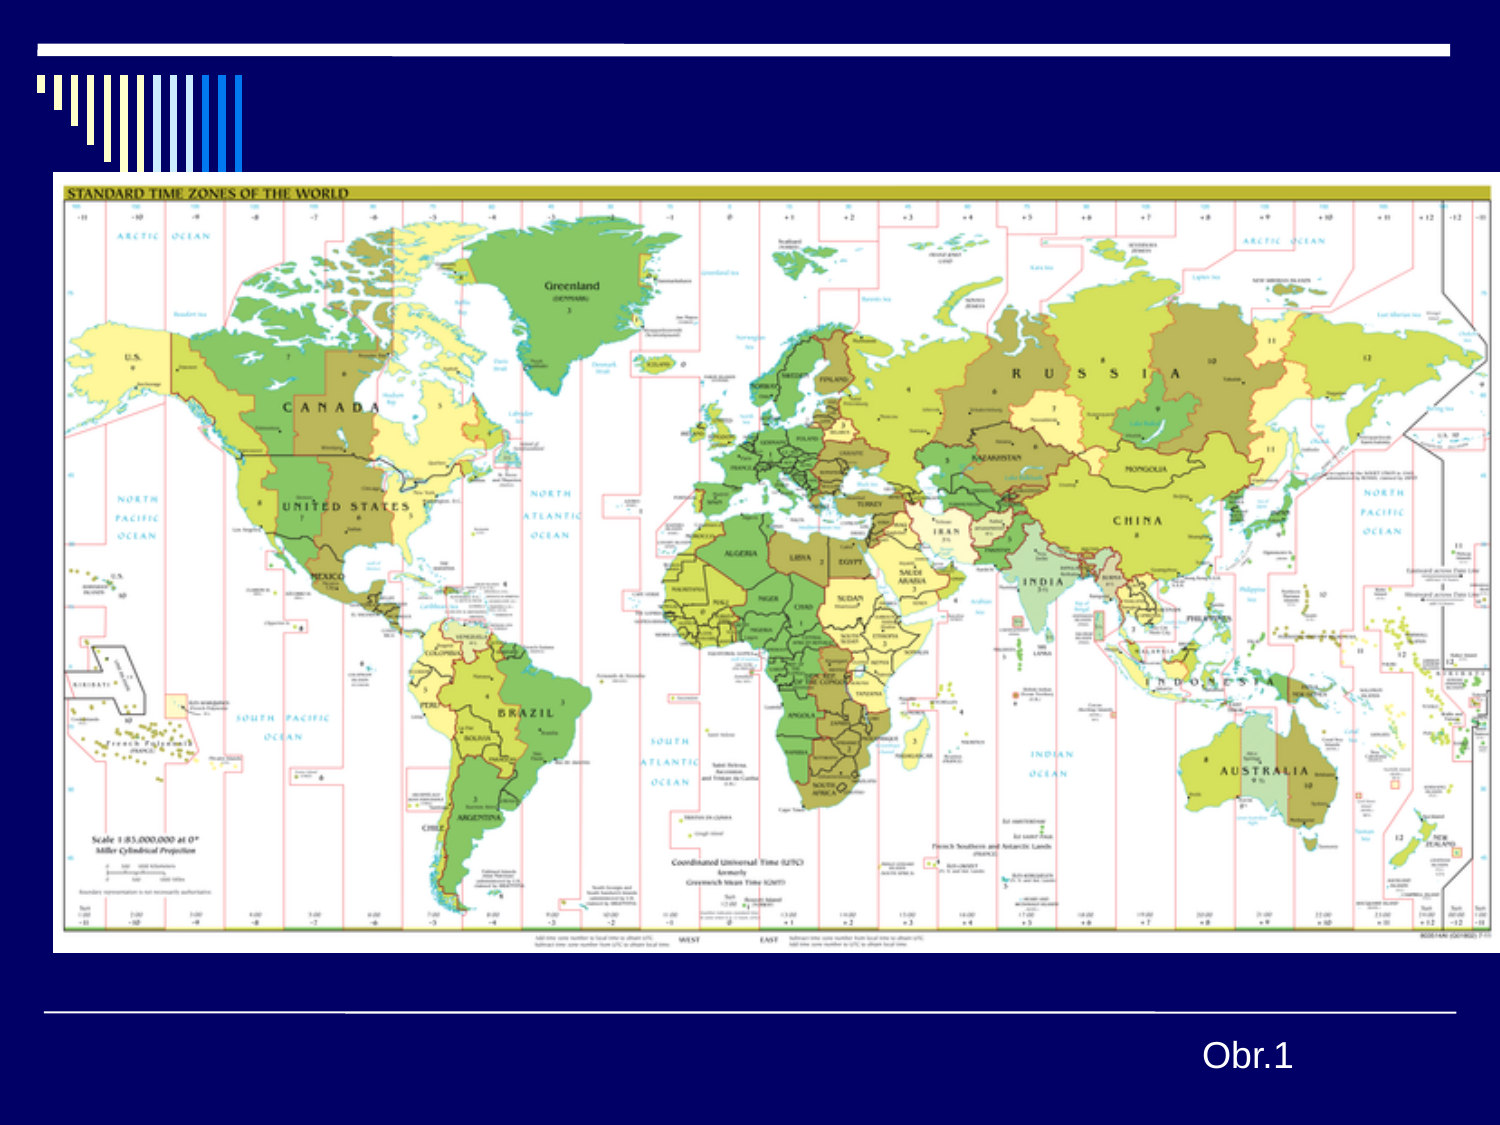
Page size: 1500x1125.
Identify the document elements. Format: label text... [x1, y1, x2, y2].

text_box Obr.1 [1187, 1023, 1436, 1084]
picture [53, 172, 1500, 953]
